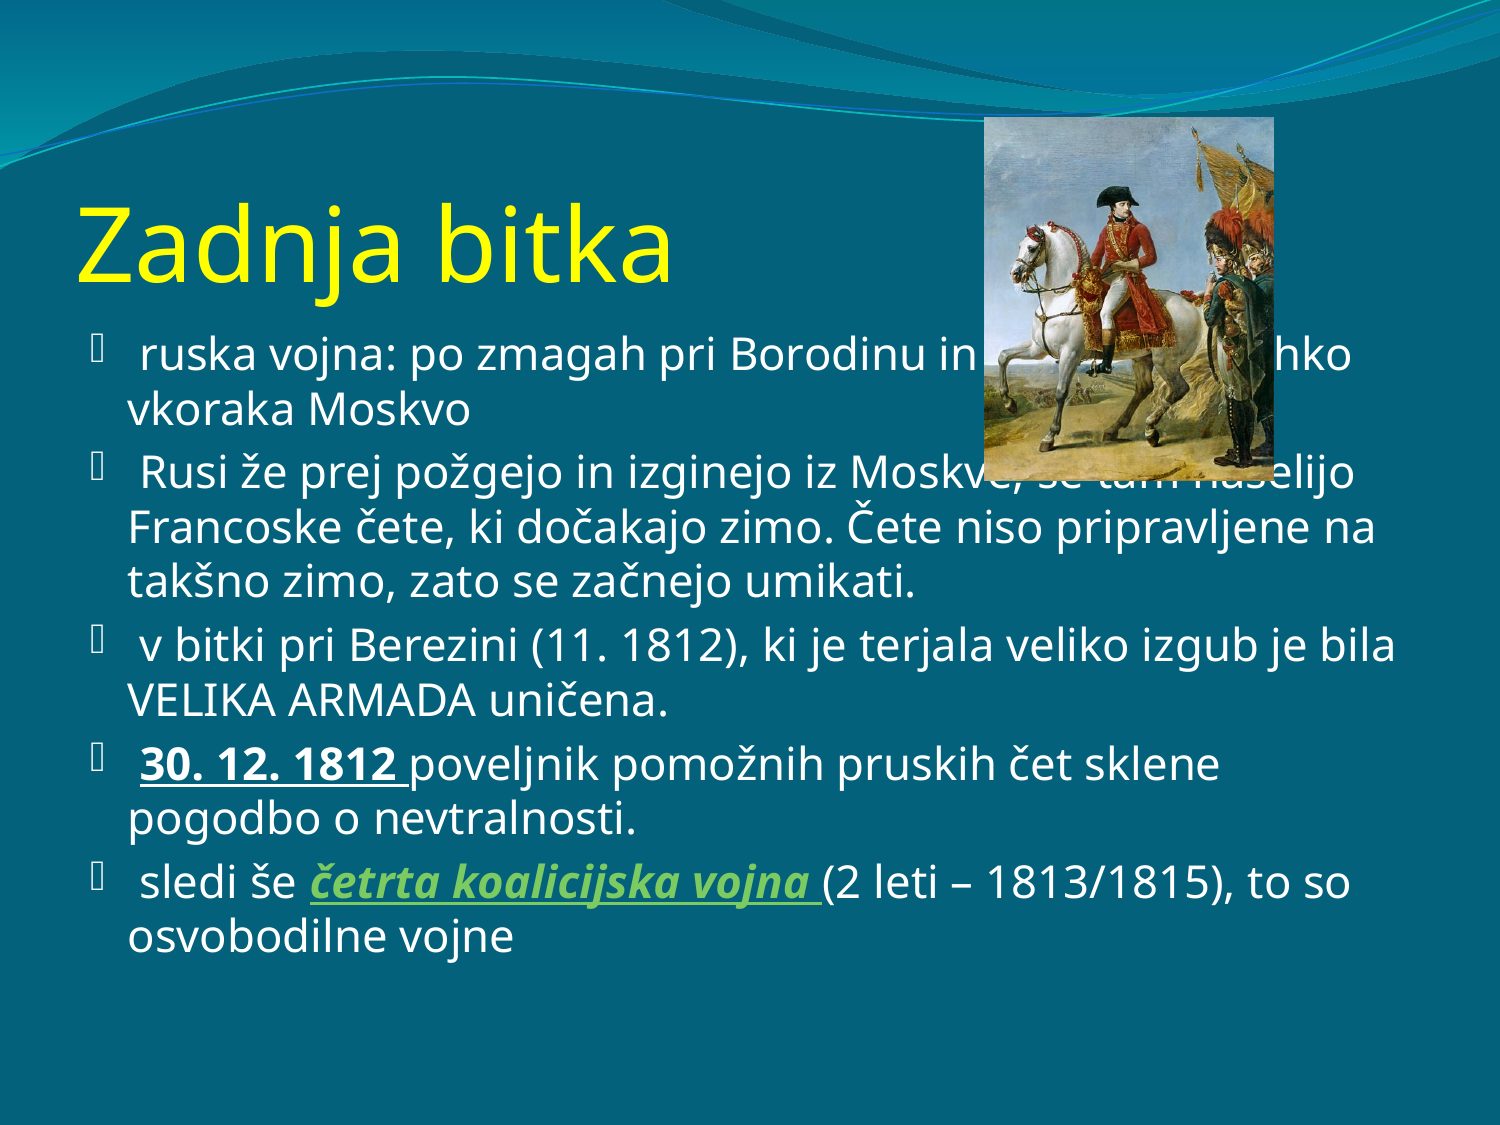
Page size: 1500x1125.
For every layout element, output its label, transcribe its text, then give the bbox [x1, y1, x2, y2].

title Zadnja bitka [75, 115, 1425, 304]
list ruska vojna: po zmagah pri Borodinu in Smolensku lahko vkoraka Moskvo Rusi že prej požgejo in izginejo iz Moskve, se tam naselijo Francoske čete, ki dočakajo zimo. Čete niso pripravljene na takšno zimo, zato se začnejo umikati. v bitki pri Berezini (11. 1812), ki je terjala veliko izgub je bila VELIKA ARMADA uničena. 30. 12. 1812 poveljnik pomožnih pruskih čet sklene pogodbo o nevtralnosti. sledi še četrta koalicijska vojna (2 leti – 1813/1815), to so osvobodilne vojne [75, 317, 1425, 1038]
picture [984, 117, 1274, 481]
